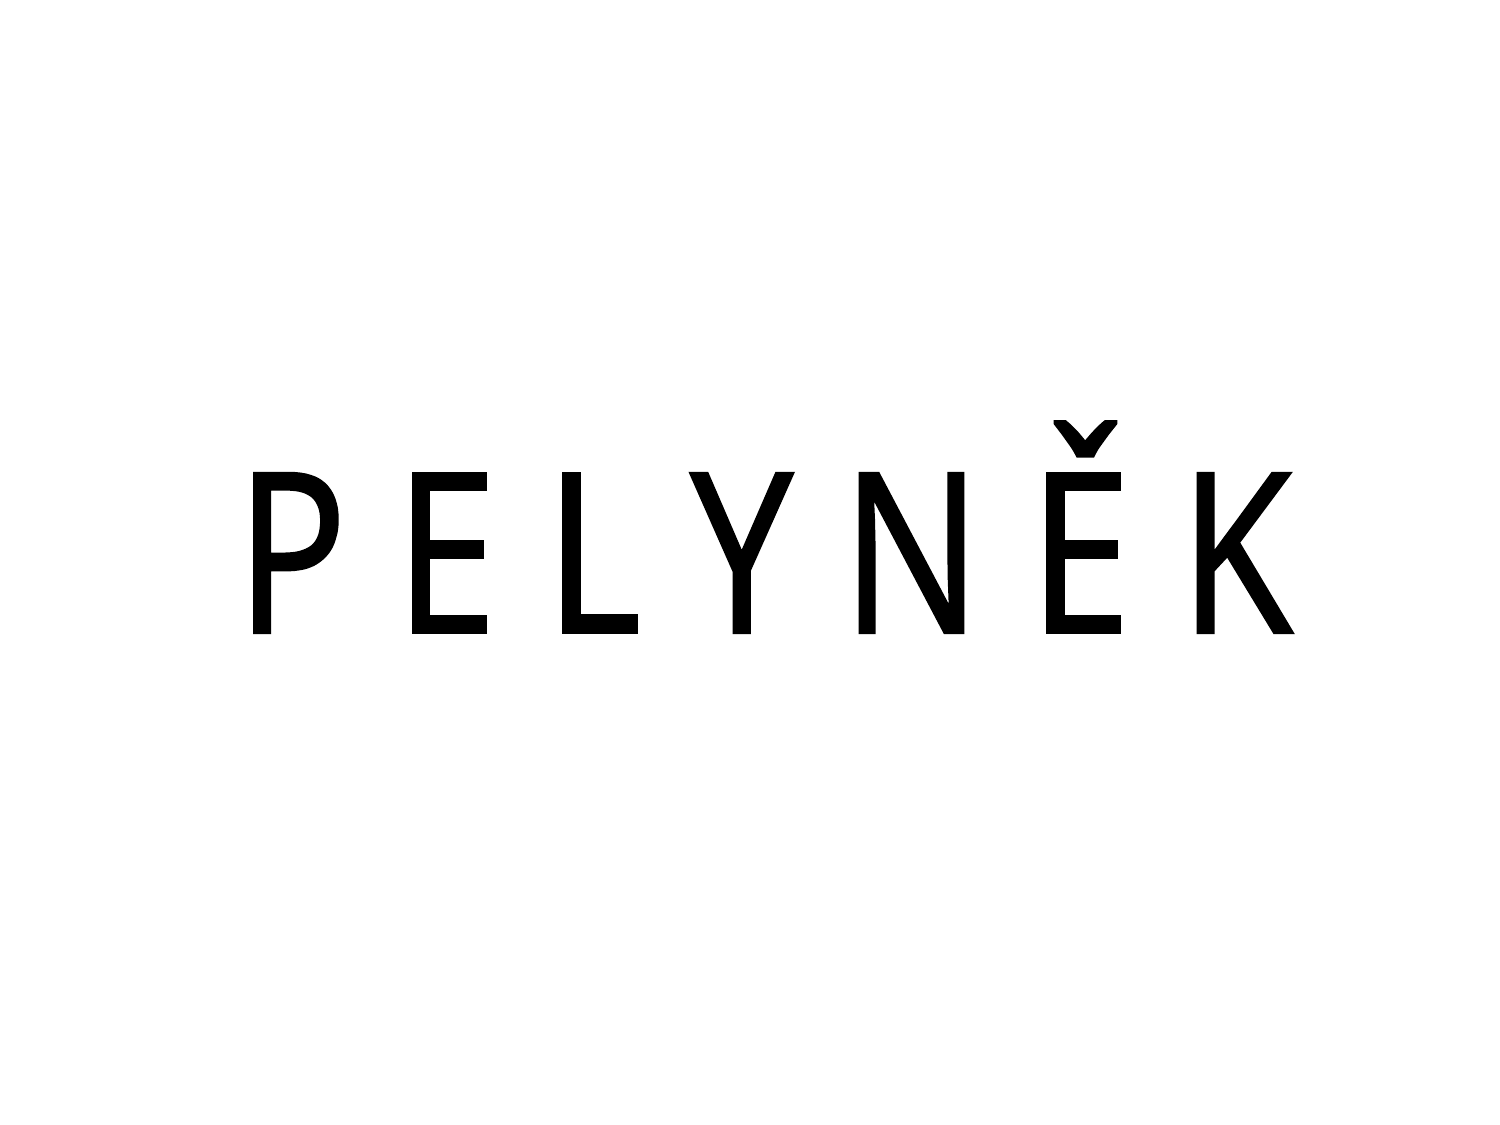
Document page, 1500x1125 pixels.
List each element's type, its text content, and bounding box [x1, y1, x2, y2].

text_box P E L Y N Ě K [1047, 472, 1121, 634]
text_box P E L Y N Ě K [1197, 472, 1294, 634]
text_box P E L Y N Ě K [413, 472, 487, 634]
text_box P E L Y N Ě K [253, 472, 338, 634]
text_box P E L Y N Ě K [689, 472, 794, 634]
text_box P E L Y N Ě K [563, 472, 638, 634]
text_box P E L Y N Ě K [1054, 420, 1117, 457]
text_box P E L Y N Ě K [859, 472, 964, 634]
